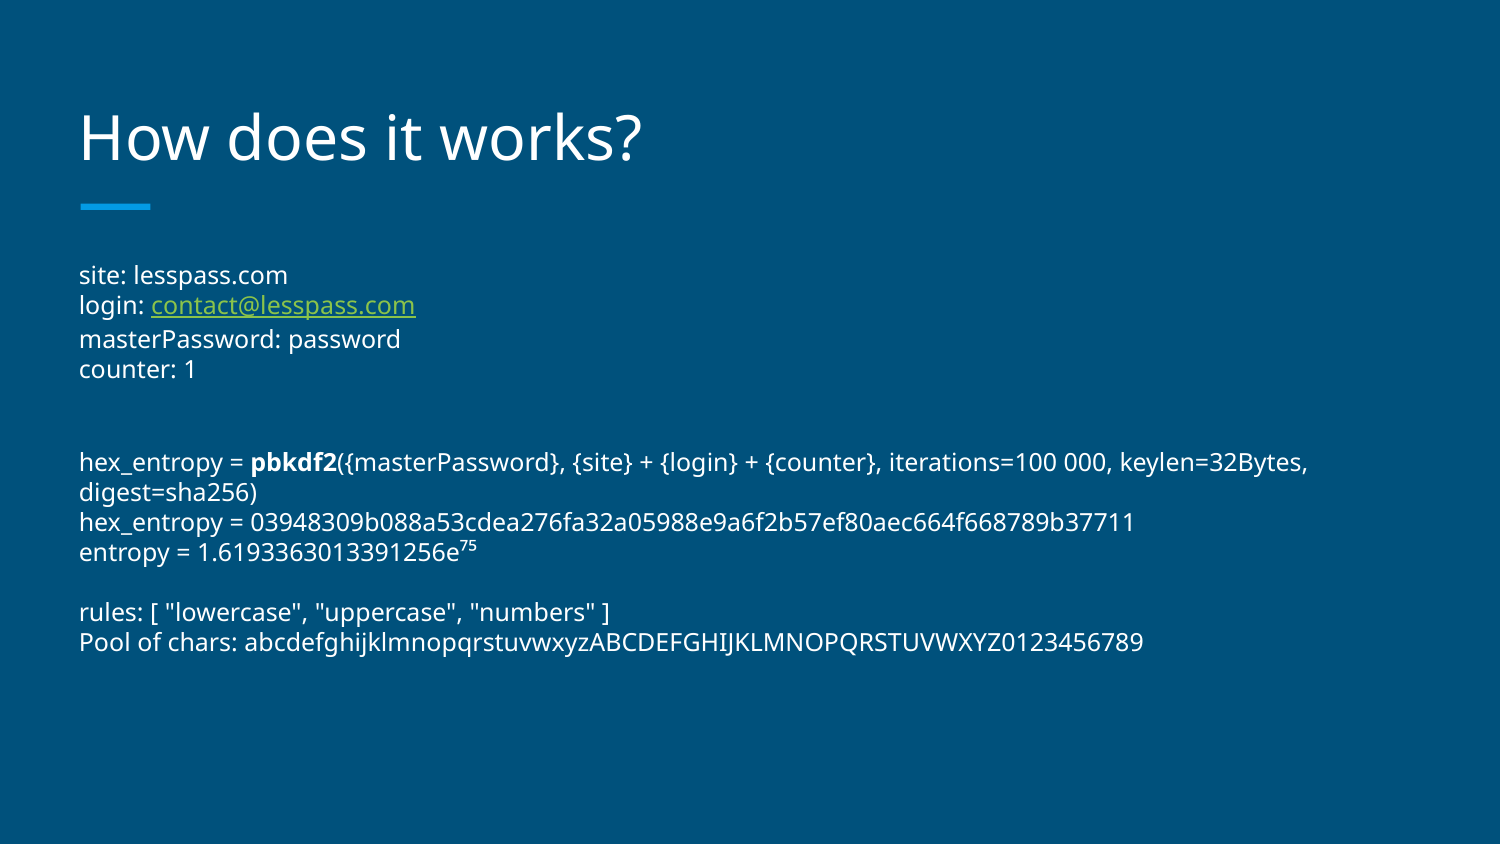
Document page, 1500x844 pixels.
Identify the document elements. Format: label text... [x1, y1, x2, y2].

list site: lesspass.com login: contact@lesspass.com masterPassword: password counter: 1 hex_entropy = pbkdf2({masterPassword}, {site} + {login} + {counter}, iterations=100 000, keylen=32Bytes, digest=sha256) hex_entropy = 03948309b088a53cdea276fa32a05988e9a6f2b57ef80aec664f668789b37711 entropy = 1.6193363013391256e⁷⁵ rules: [ "lowercase", "uppercase", "numbers" ] Pool of chars: abcdefghijklmnopqrstuvwxyzABCDEFGHIJKLMNOPQRSTUVWXYZ0123456789 [63, 244, 1437, 750]
title How does it works? [63, 75, 1437, 188]
